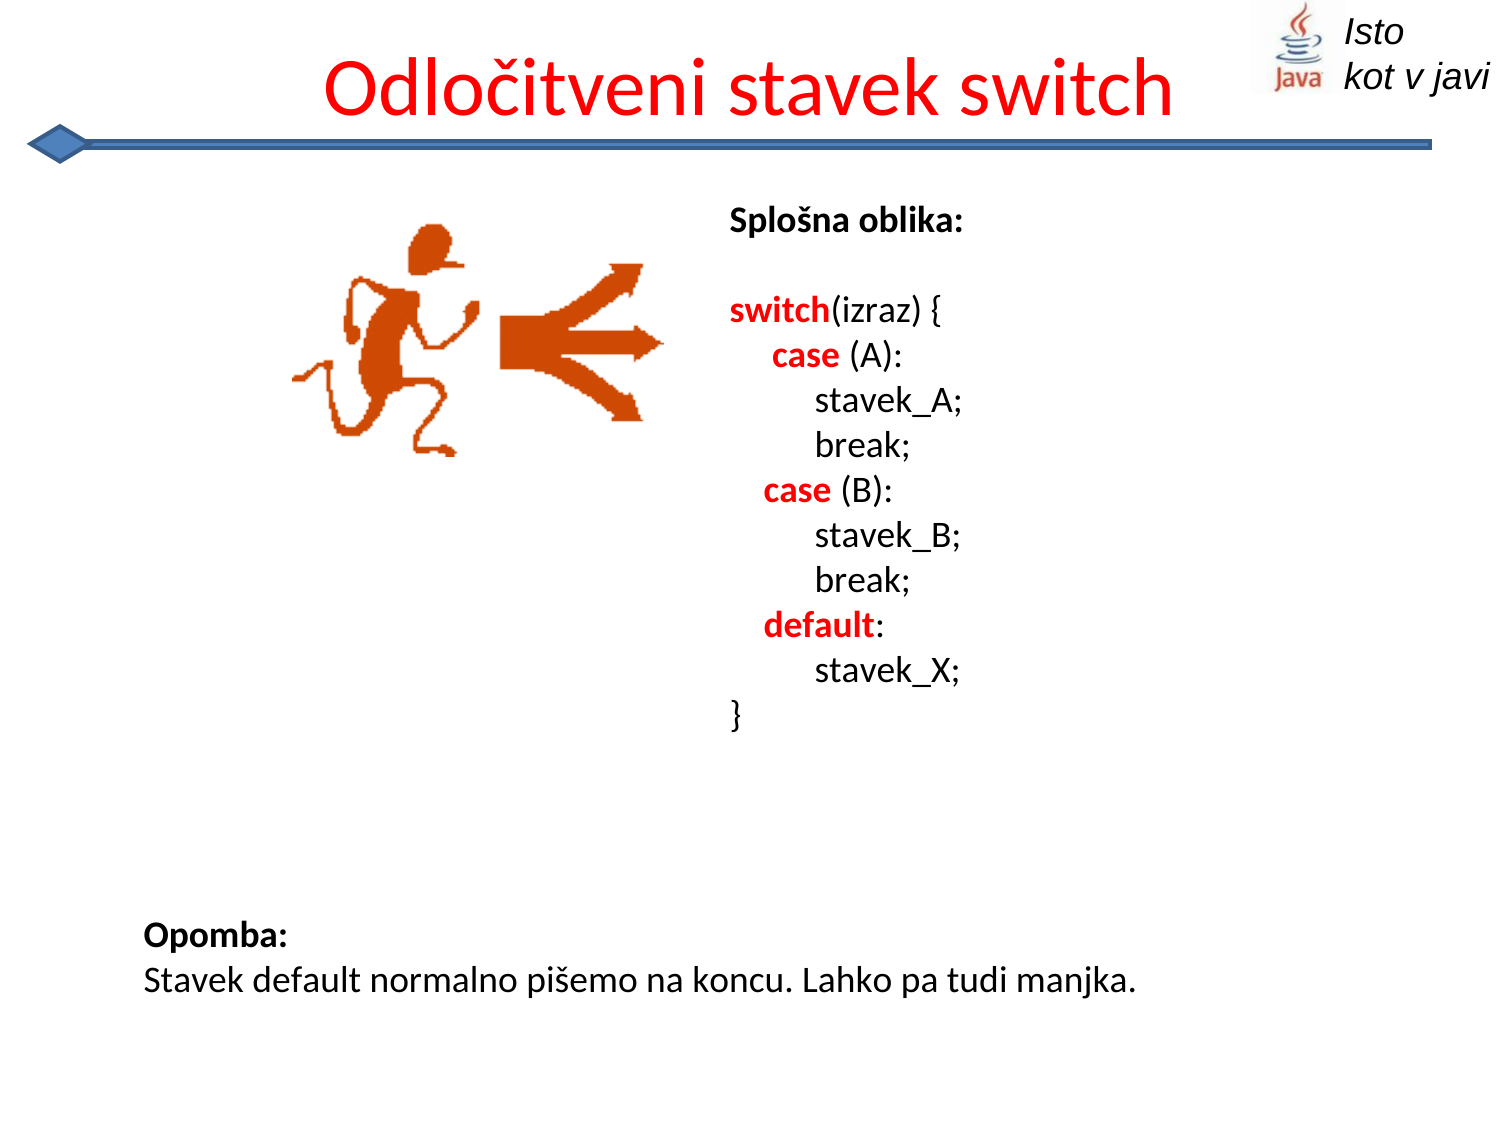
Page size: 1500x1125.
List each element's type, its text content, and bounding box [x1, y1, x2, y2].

picture [292, 222, 664, 458]
picture [1251, 0, 1329, 94]
title Odločitveni stavek switch [75, 23, 1426, 141]
text_box Isto kot v javi [1329, 0, 1500, 105]
text_box Splošna oblika: switch(izraz) { case (A): stavek_A; break; case (B): stavek_B; break; default: stavek_X; } [714, 187, 1348, 788]
text_box Opomba: Stavek default normalno pišemo na koncu. Lahko pa tudi manjka. [128, 902, 1348, 1008]
